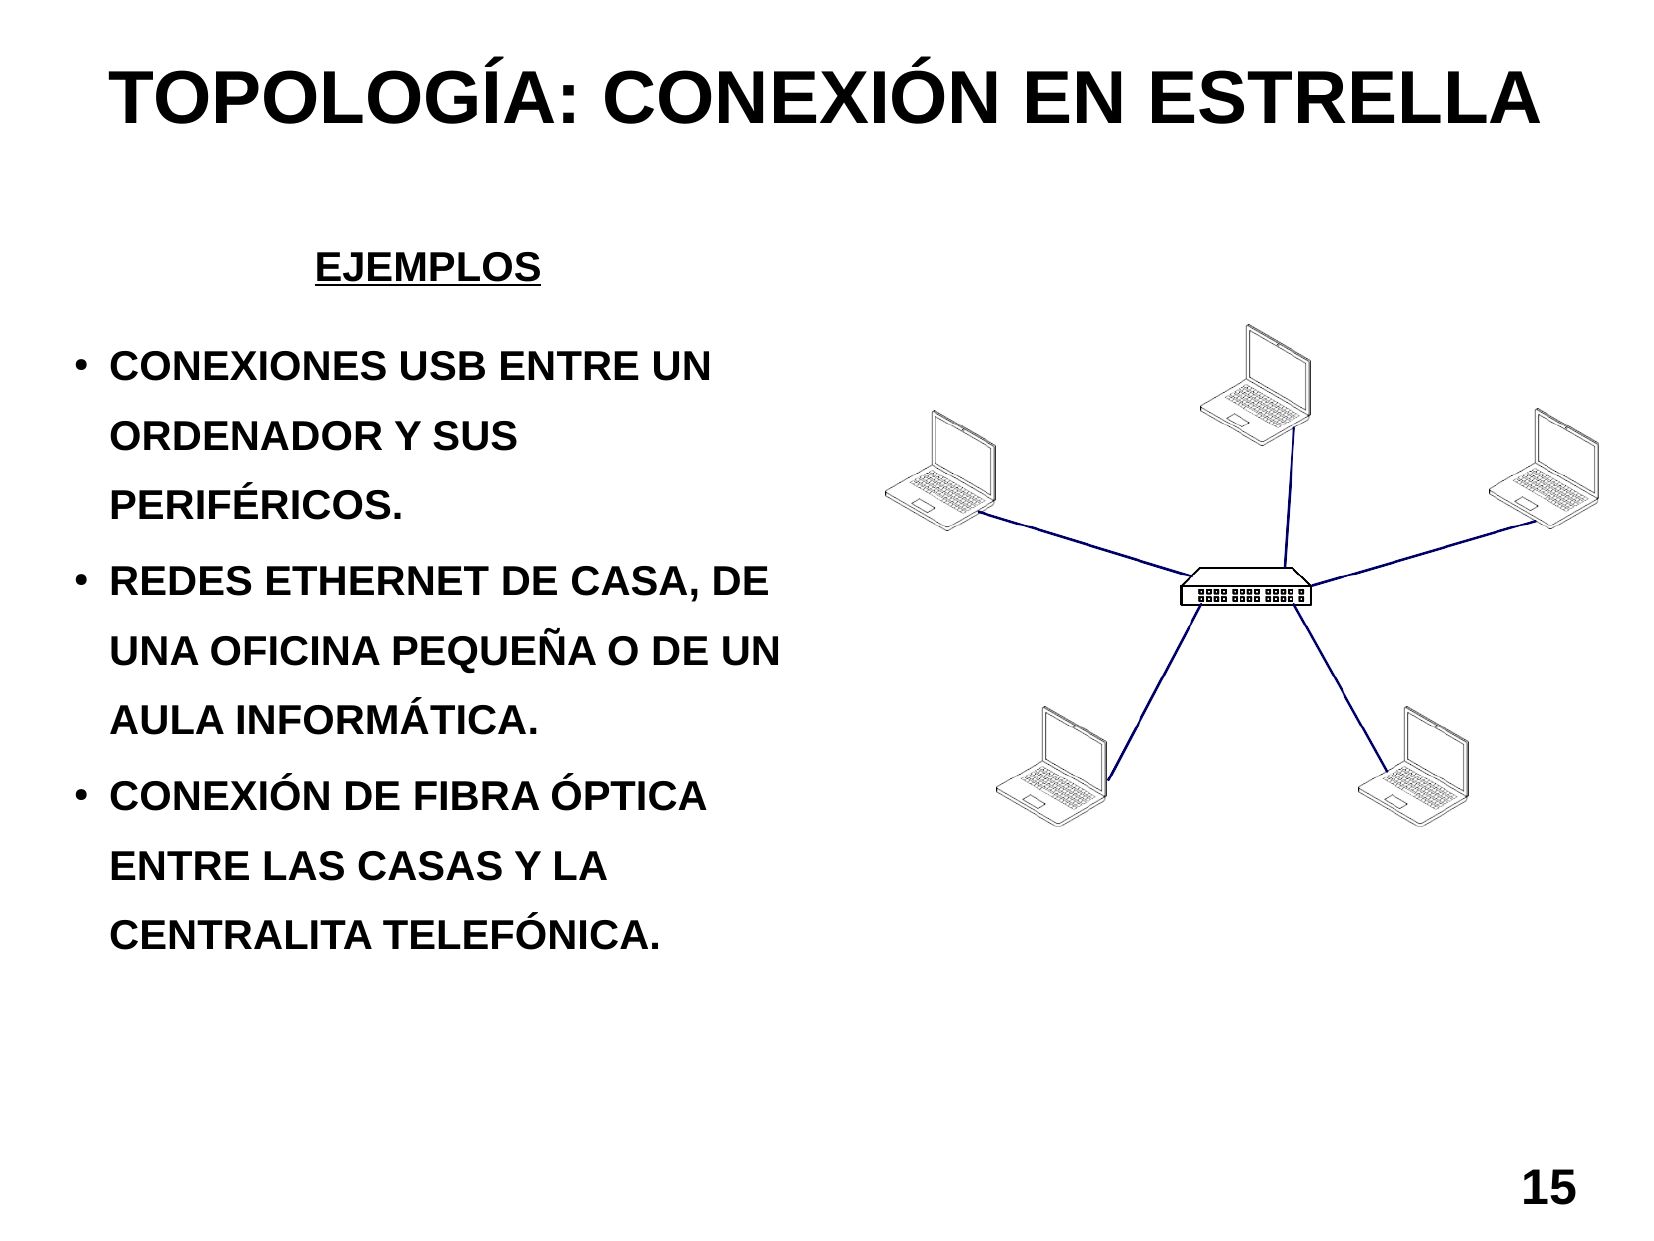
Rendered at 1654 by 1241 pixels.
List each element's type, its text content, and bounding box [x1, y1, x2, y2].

title TOPOLOGÍA: CONEXIÓN EN ESTRELLA [82, 23, 1571, 172]
text_box <número> [1506, 1151, 1654, 1223]
picture [885, 324, 1599, 827]
text_box EJEMPLOS CONEXIONES USB ENTRE UN ORDENADOR Y SUS PERIFÉRICOS. REDES ETHERNET DE CASA, DE UNA OFICINA PEQUEÑA O DE UN AULA INFORMÁTICA. CONEXIÓN DE FIBRA ÓPTICA ENTRE LAS CASAS Y LA CENTRALITA TELEFÓNICA. [59, 236, 798, 1123]
